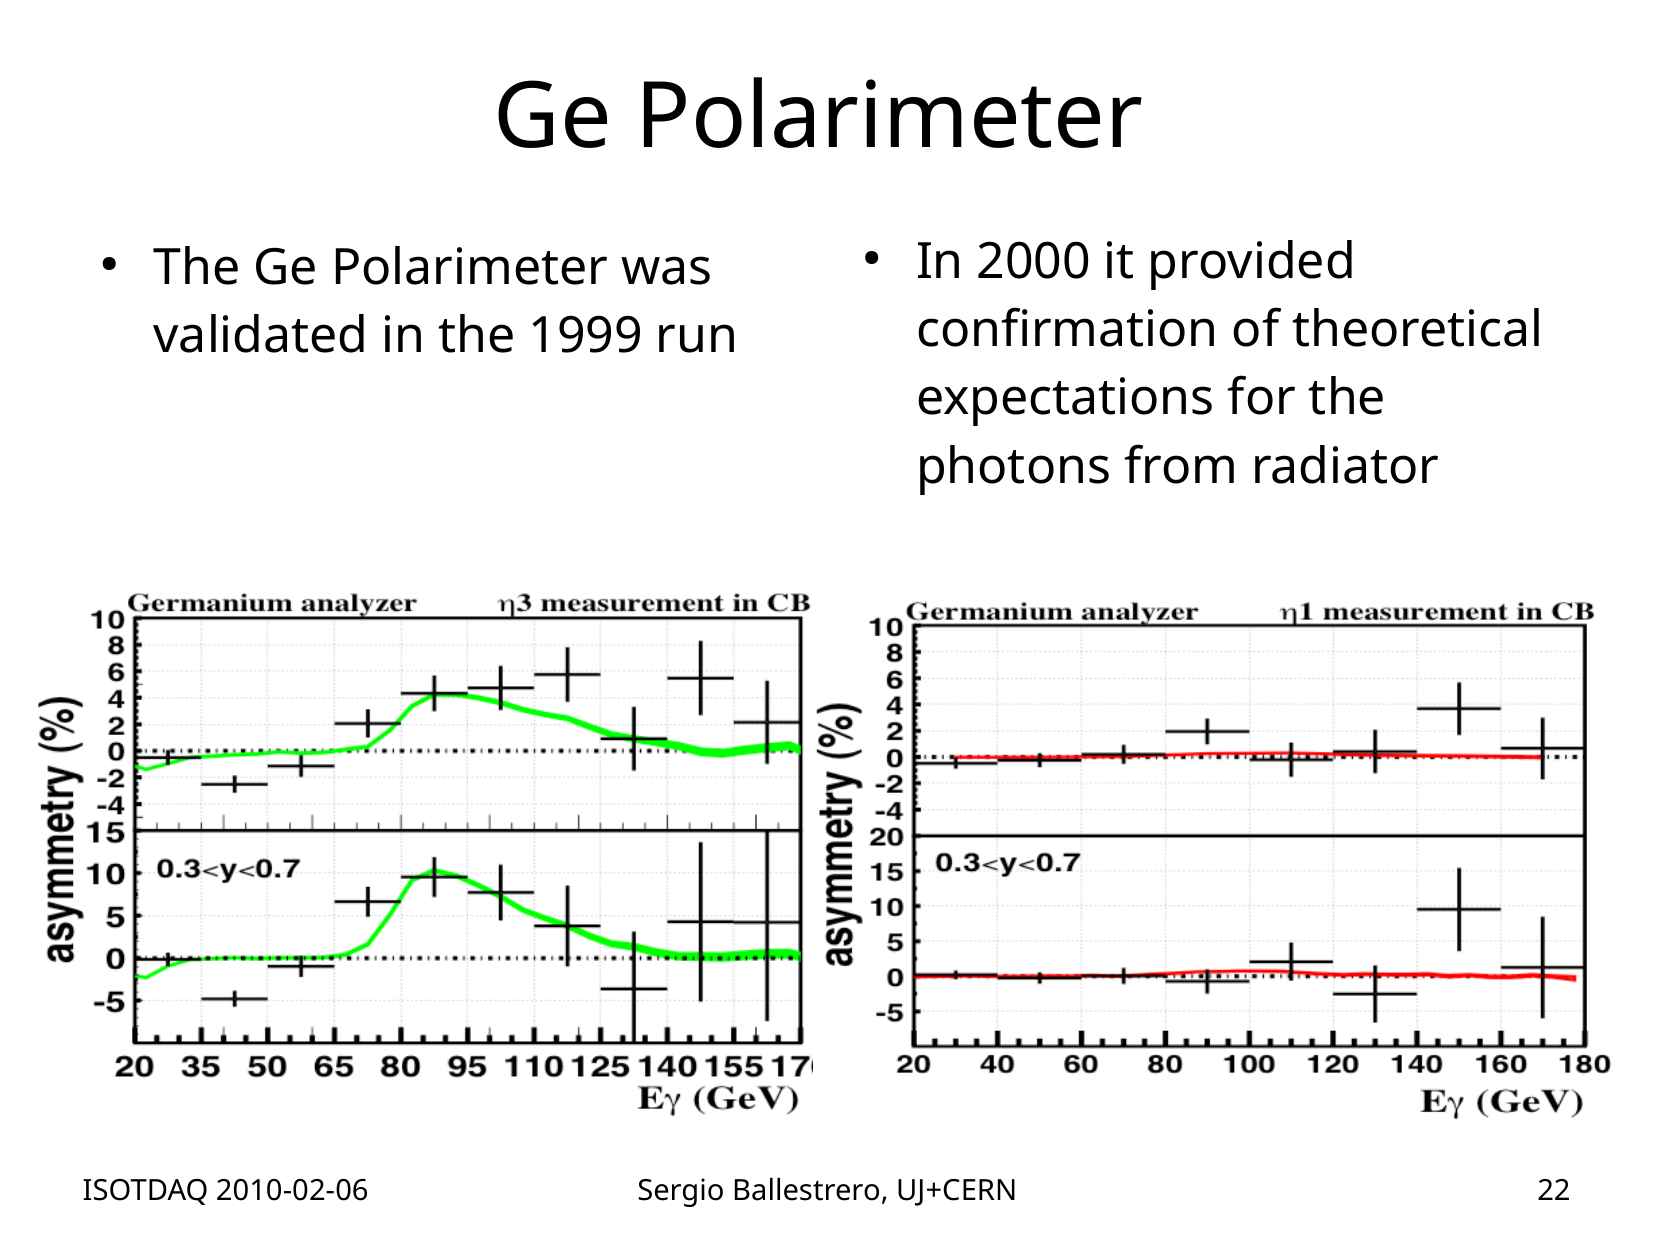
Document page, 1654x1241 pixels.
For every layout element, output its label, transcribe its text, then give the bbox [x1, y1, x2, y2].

list The Ge Polarimeter was validated in the 1999 run [82, 230, 809, 493]
picture [29, 583, 1614, 1131]
title Ge Polarimeter [75, 37, 1564, 188]
list In 2000 it provided confirmation of theoretical expectations for the photons from radiator [845, 225, 1572, 520]
